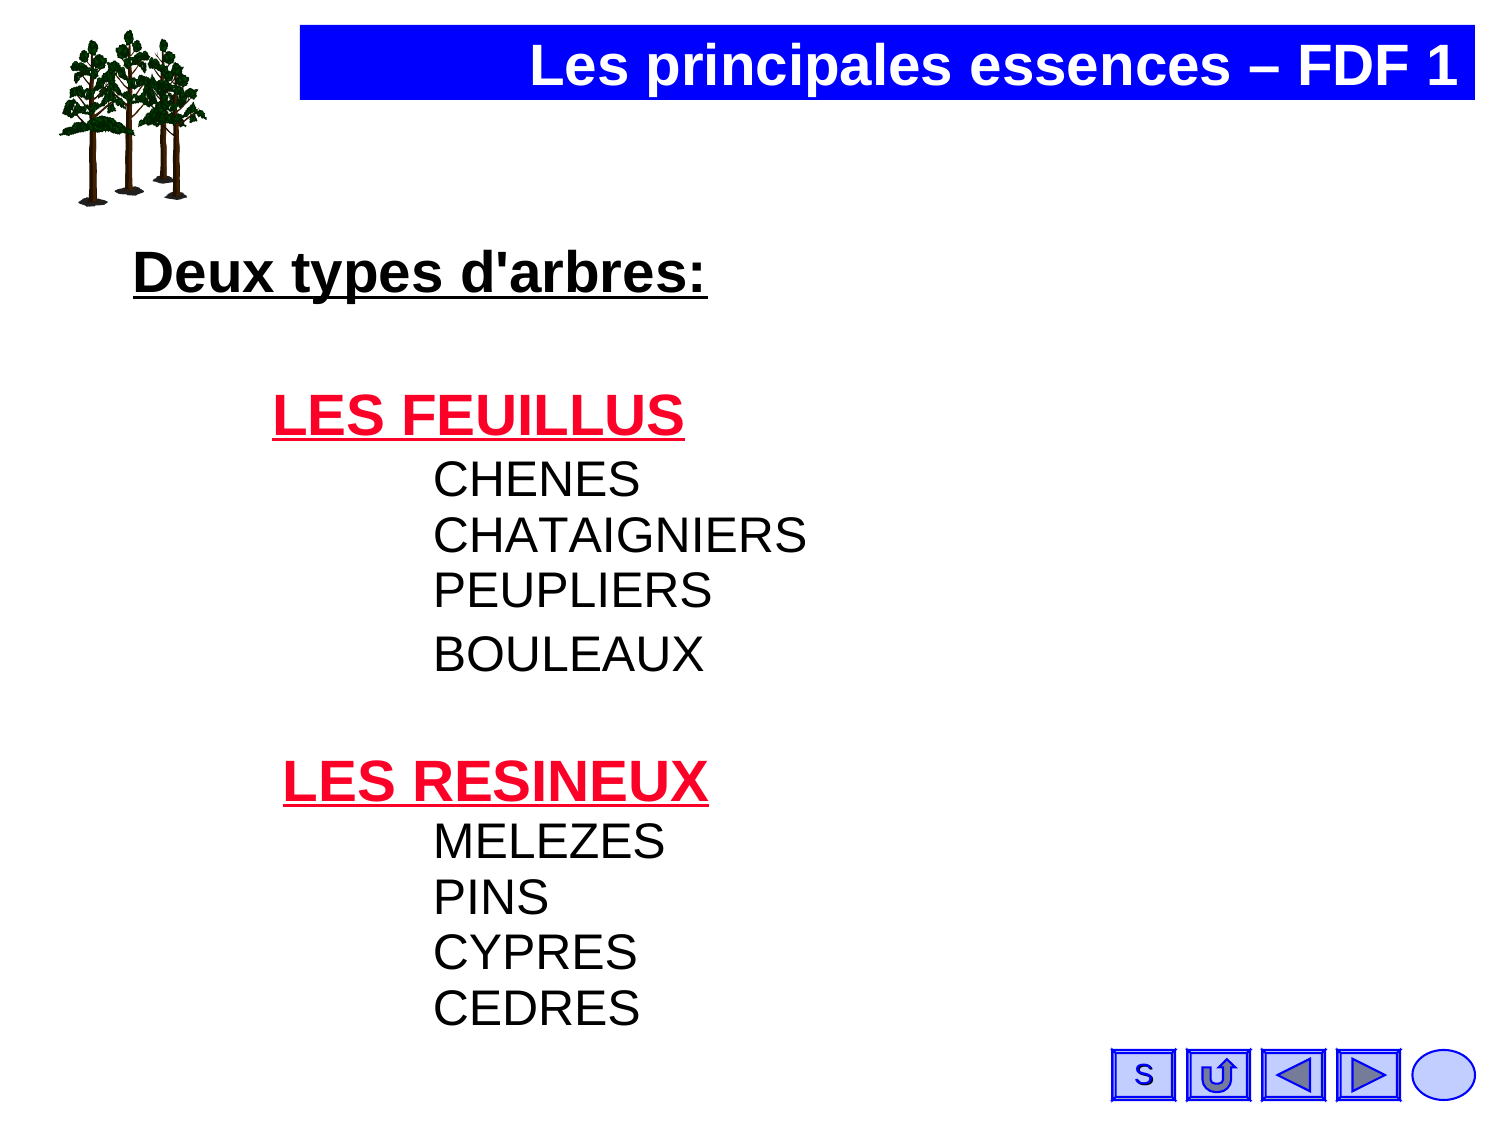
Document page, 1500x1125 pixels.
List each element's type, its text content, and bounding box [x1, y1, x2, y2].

text_box Les principales essences – FDF 1 [299, 24, 1475, 100]
text_box [1412, 1049, 1476, 1101]
text_box Deux types d'arbres: LES FEUILLUS CHENES CHATAIGNIERS PEUPLIERS BOULEAUX LES RESINEUX MELEZES PINS CYPRES CEDRES [118, 236, 1241, 1054]
